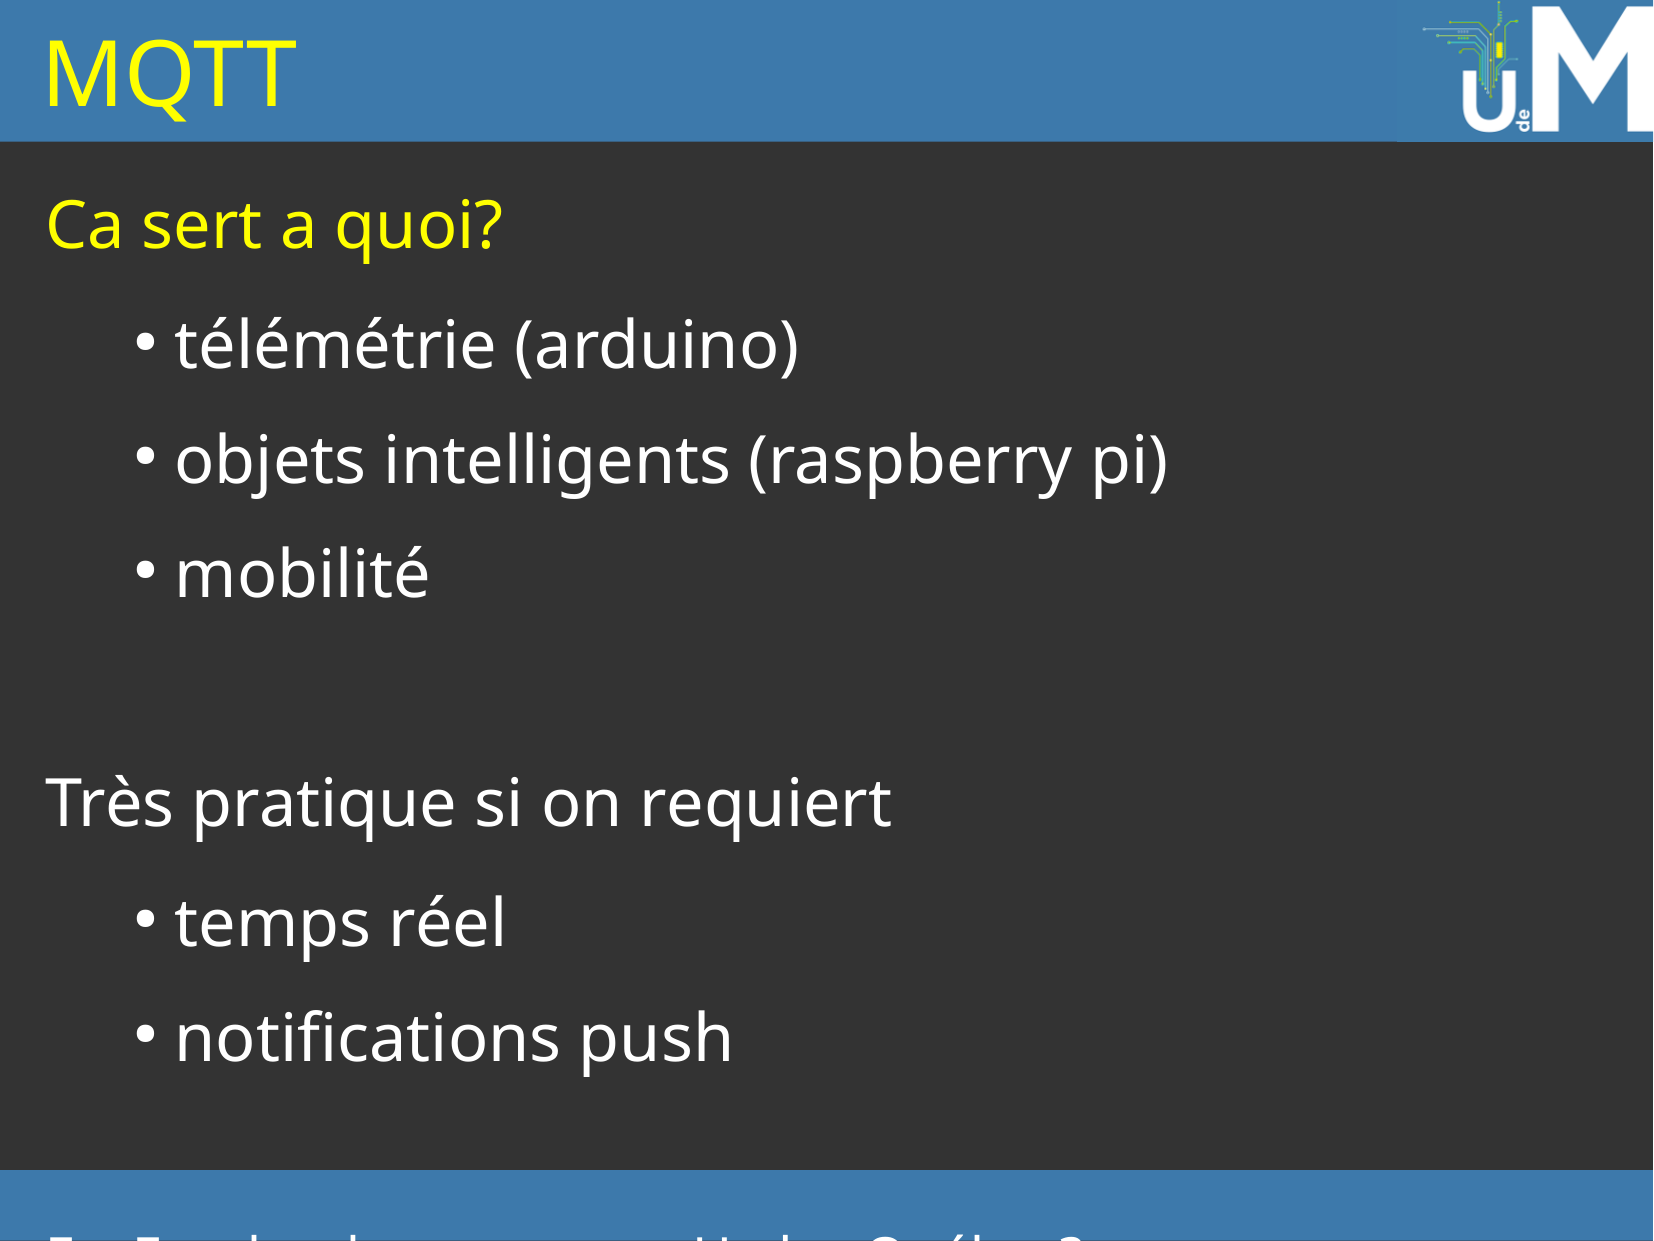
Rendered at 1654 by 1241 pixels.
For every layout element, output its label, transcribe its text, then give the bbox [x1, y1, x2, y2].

picture [1397, 0, 1654, 142]
list Ca sert a quoi? télémétrie (arduino) objets intelligents (raspberry pi) mobilité Très pratique si on requiert temps réel notifications push Ex: Facebook messenger, Hydro-Québec? [45, 177, 1606, 1141]
title MQTT [41, 11, 1411, 130]
